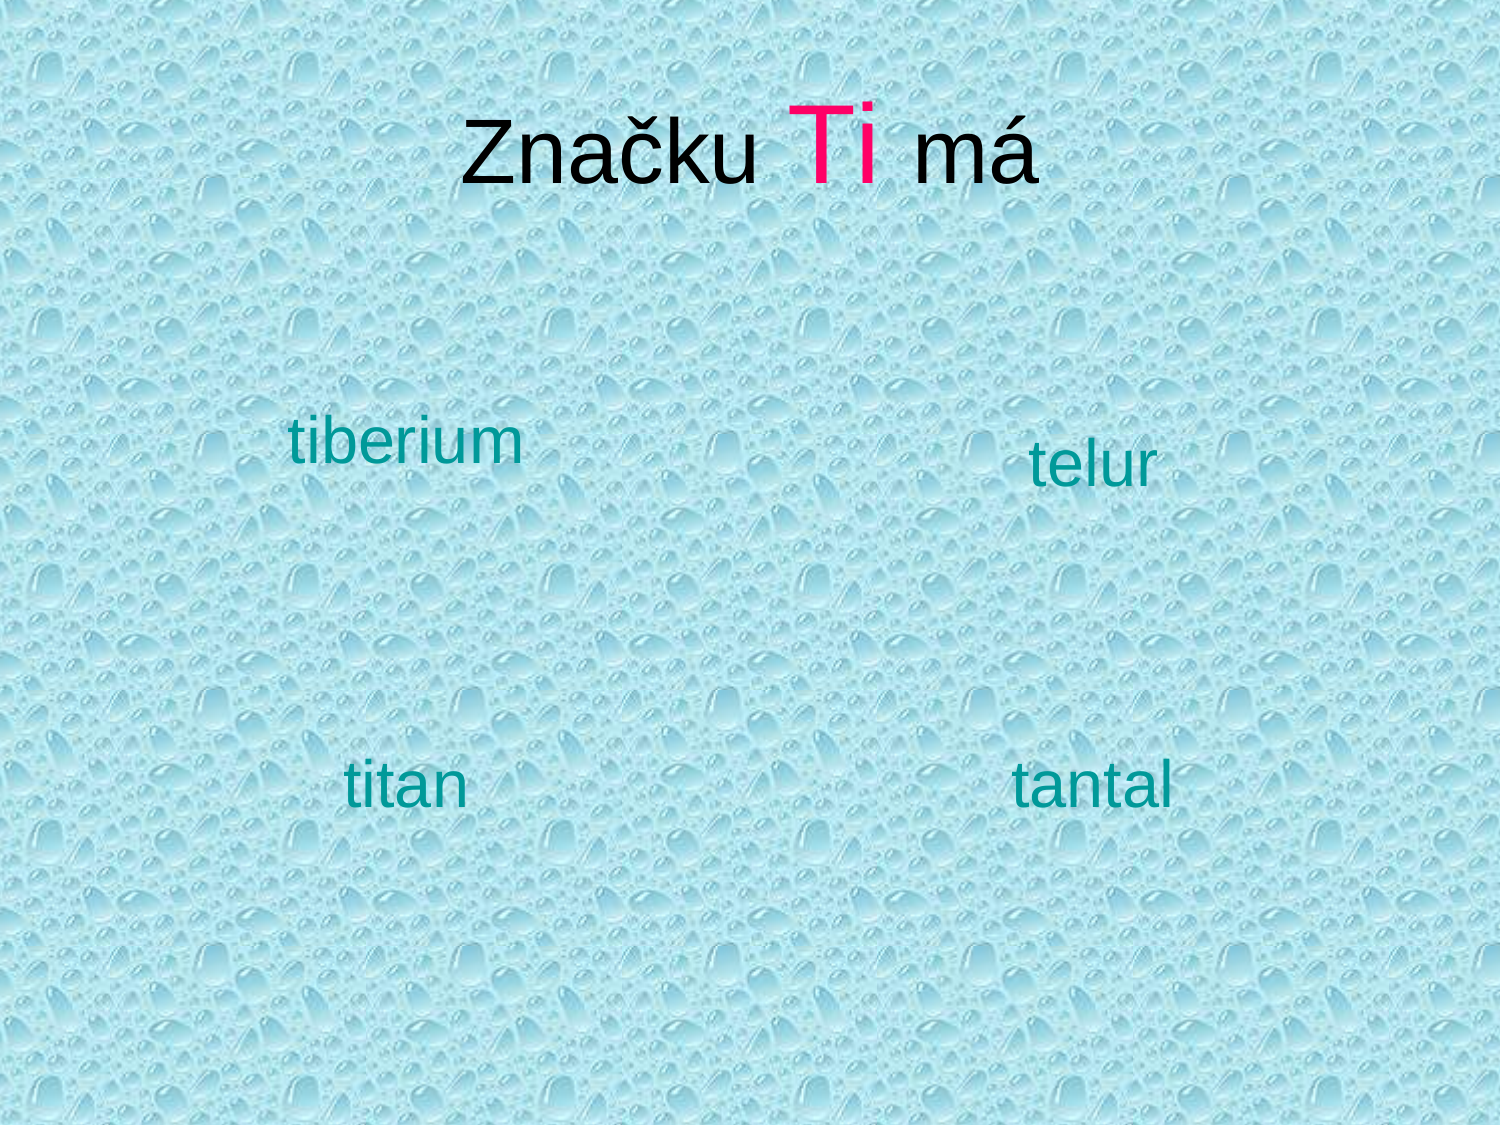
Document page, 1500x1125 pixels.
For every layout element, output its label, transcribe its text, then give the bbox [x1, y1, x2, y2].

table_header telur [763, 262, 1425, 621]
table_header tiberium [75, 262, 737, 621]
table_header tantal [763, 646, 1423, 1005]
picture [0, 0, 1500, 1125]
table_header titan [75, 646, 737, 1005]
title Značku Ti má [75, 45, 1426, 233]
